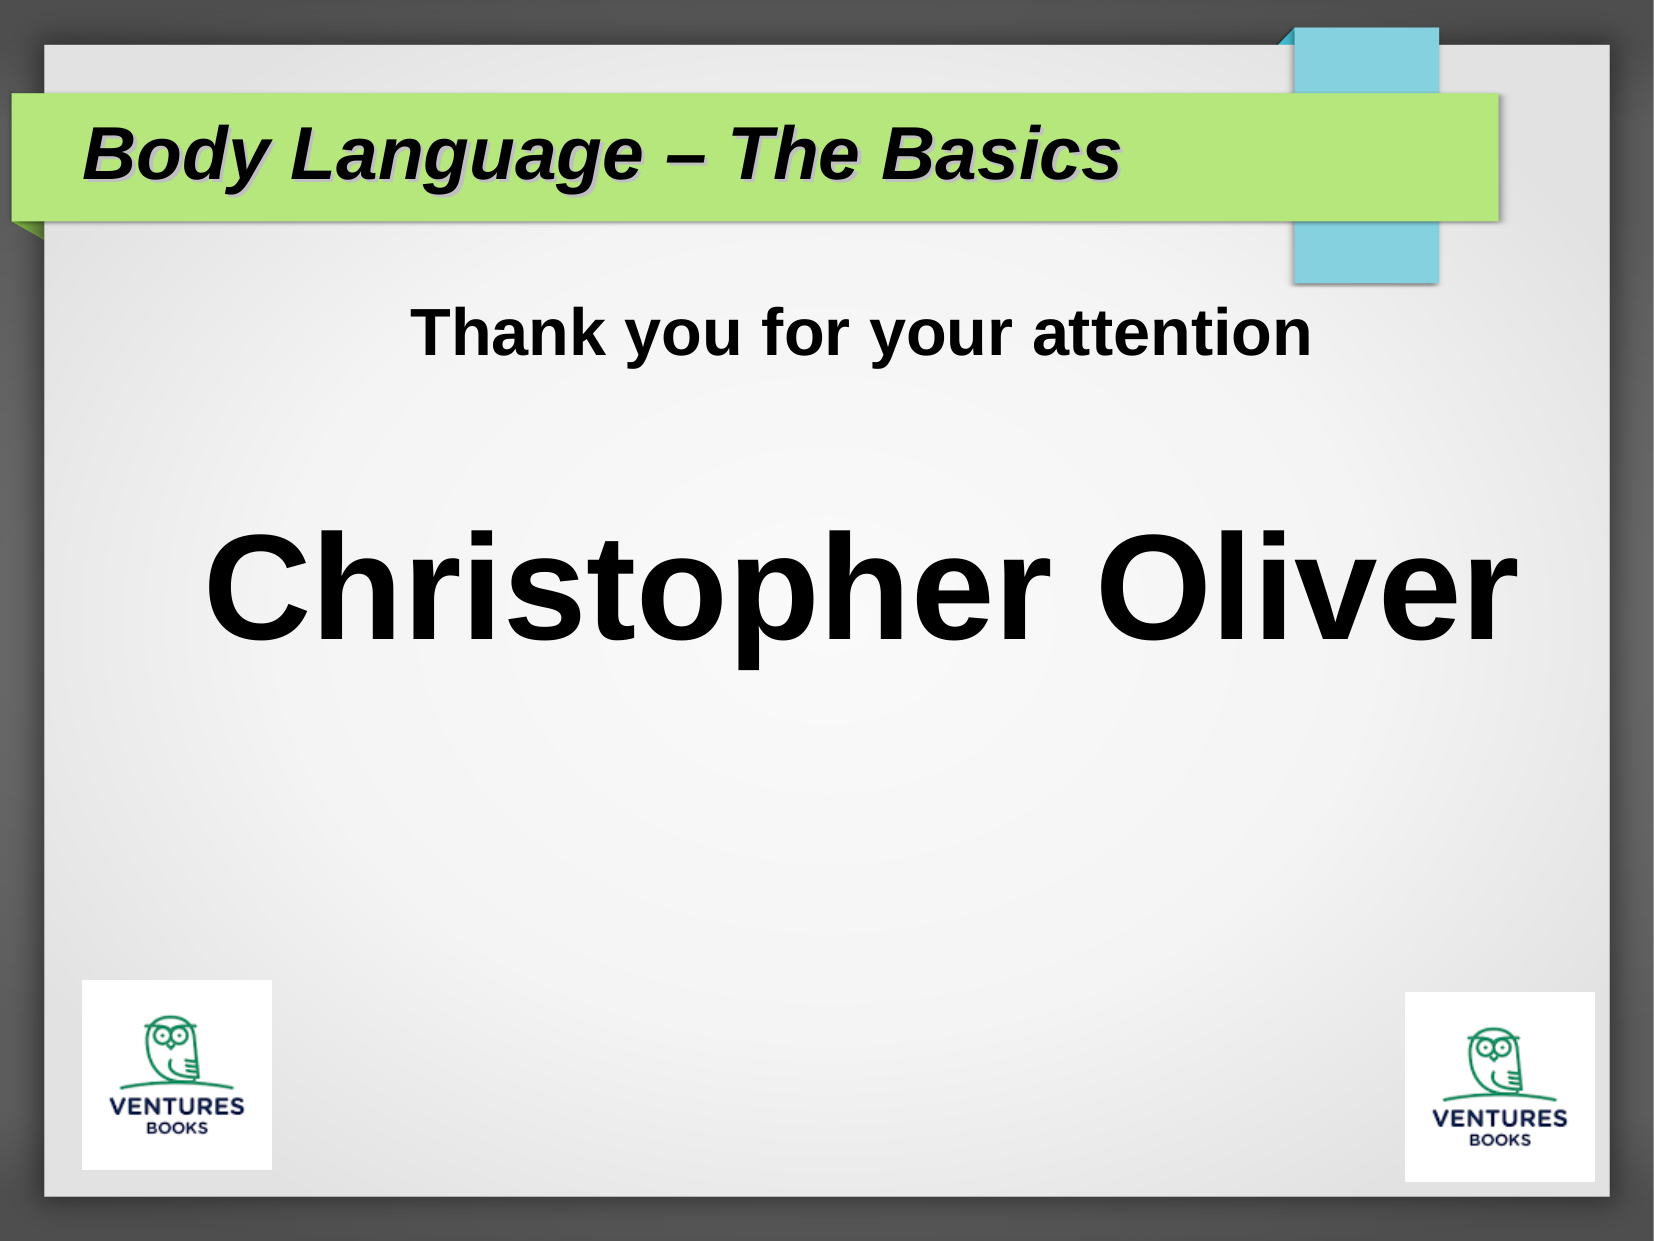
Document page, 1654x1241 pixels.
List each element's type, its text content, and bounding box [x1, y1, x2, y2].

picture [0, 0, 1654, 1241]
list Thank you for your attention Christopher Oliver [82, 295, 1571, 1015]
title Body Language – The Basics [82, 94, 1264, 213]
